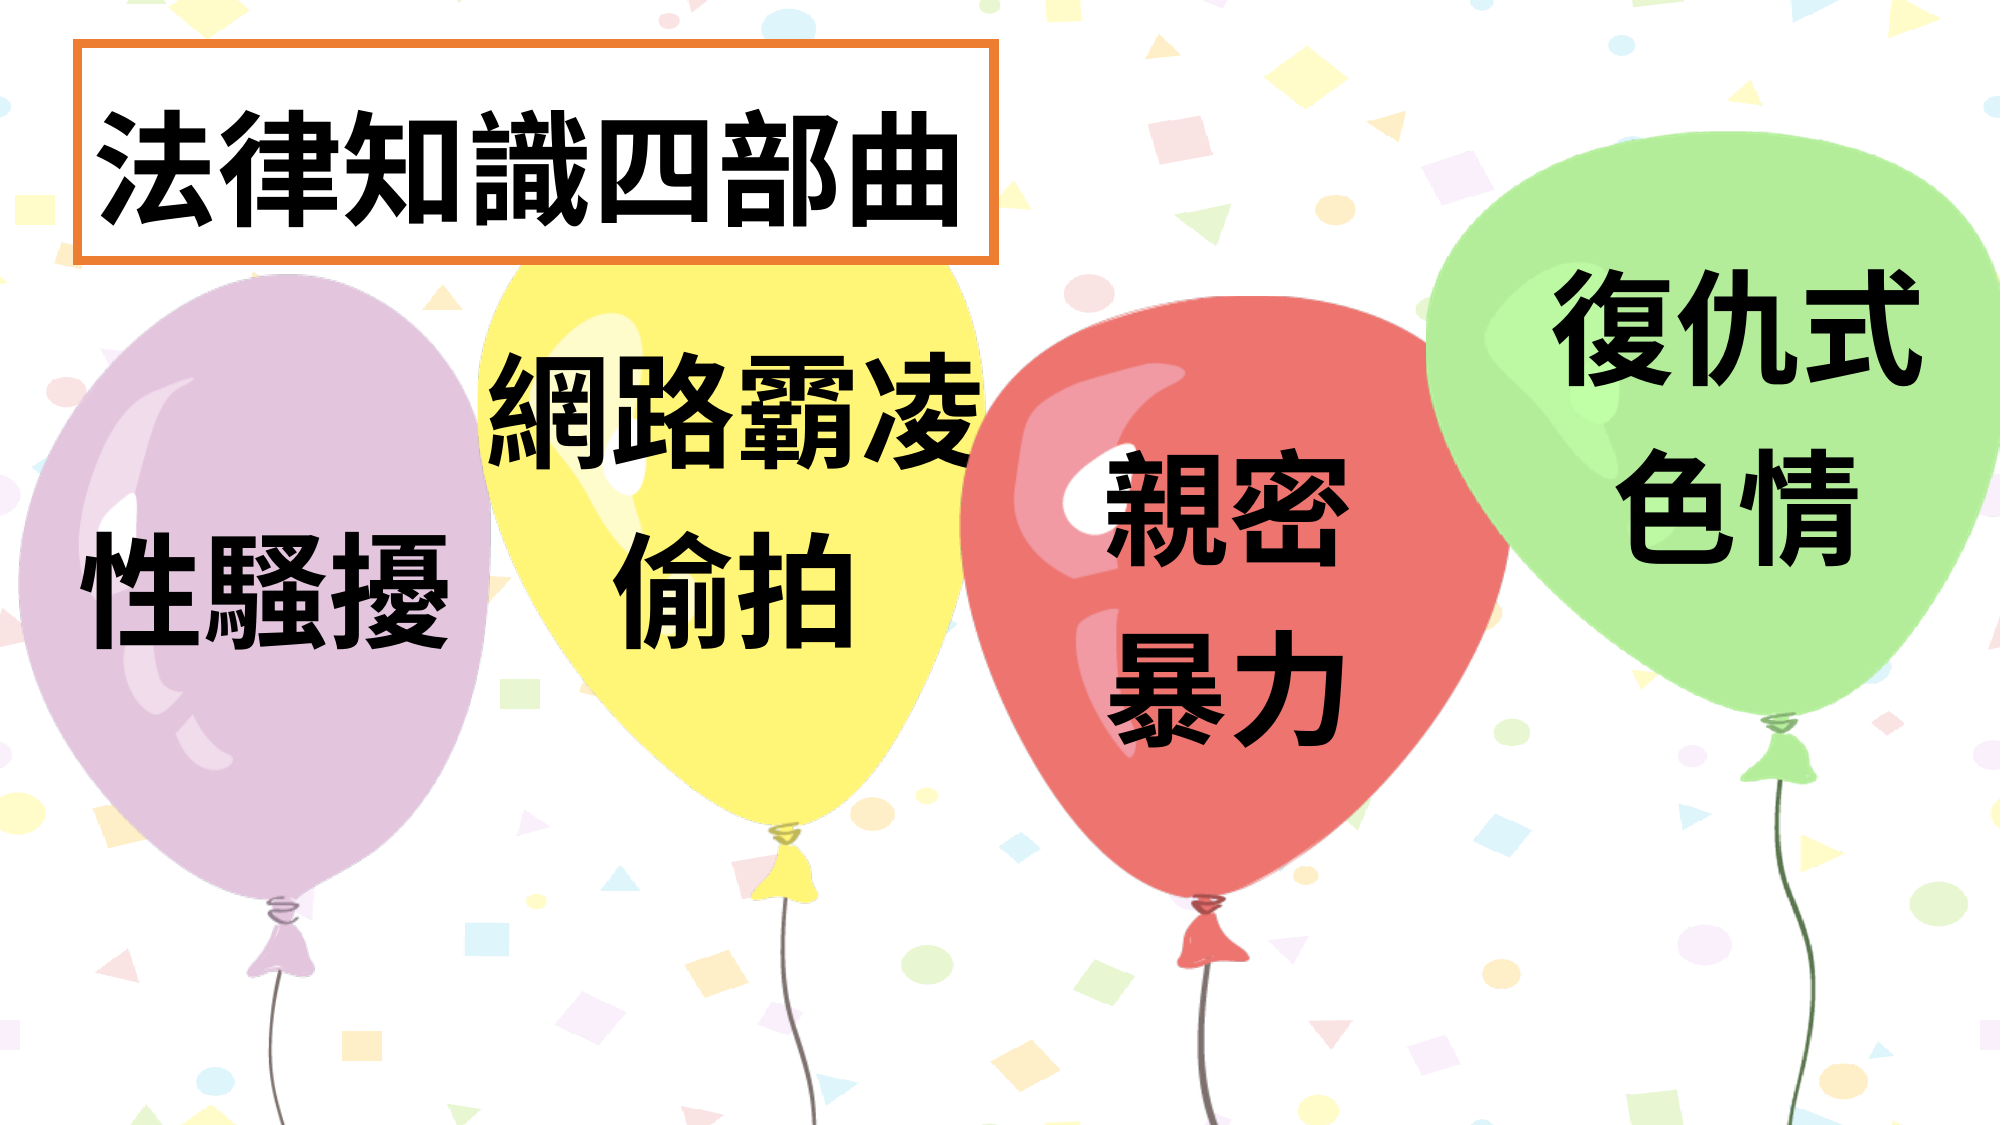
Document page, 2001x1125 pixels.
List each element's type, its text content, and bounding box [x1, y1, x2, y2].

title 法律知識四部曲 [77, 43, 995, 261]
text_box 復仇式色情 [1527, 213, 1948, 588]
picture [0, 124, 2000, 1125]
text_box 親密暴力 [1089, 394, 1401, 769]
text_box 性騷擾 [63, 476, 477, 674]
text_box 網路霸凌偷拍 [444, 296, 877, 659]
